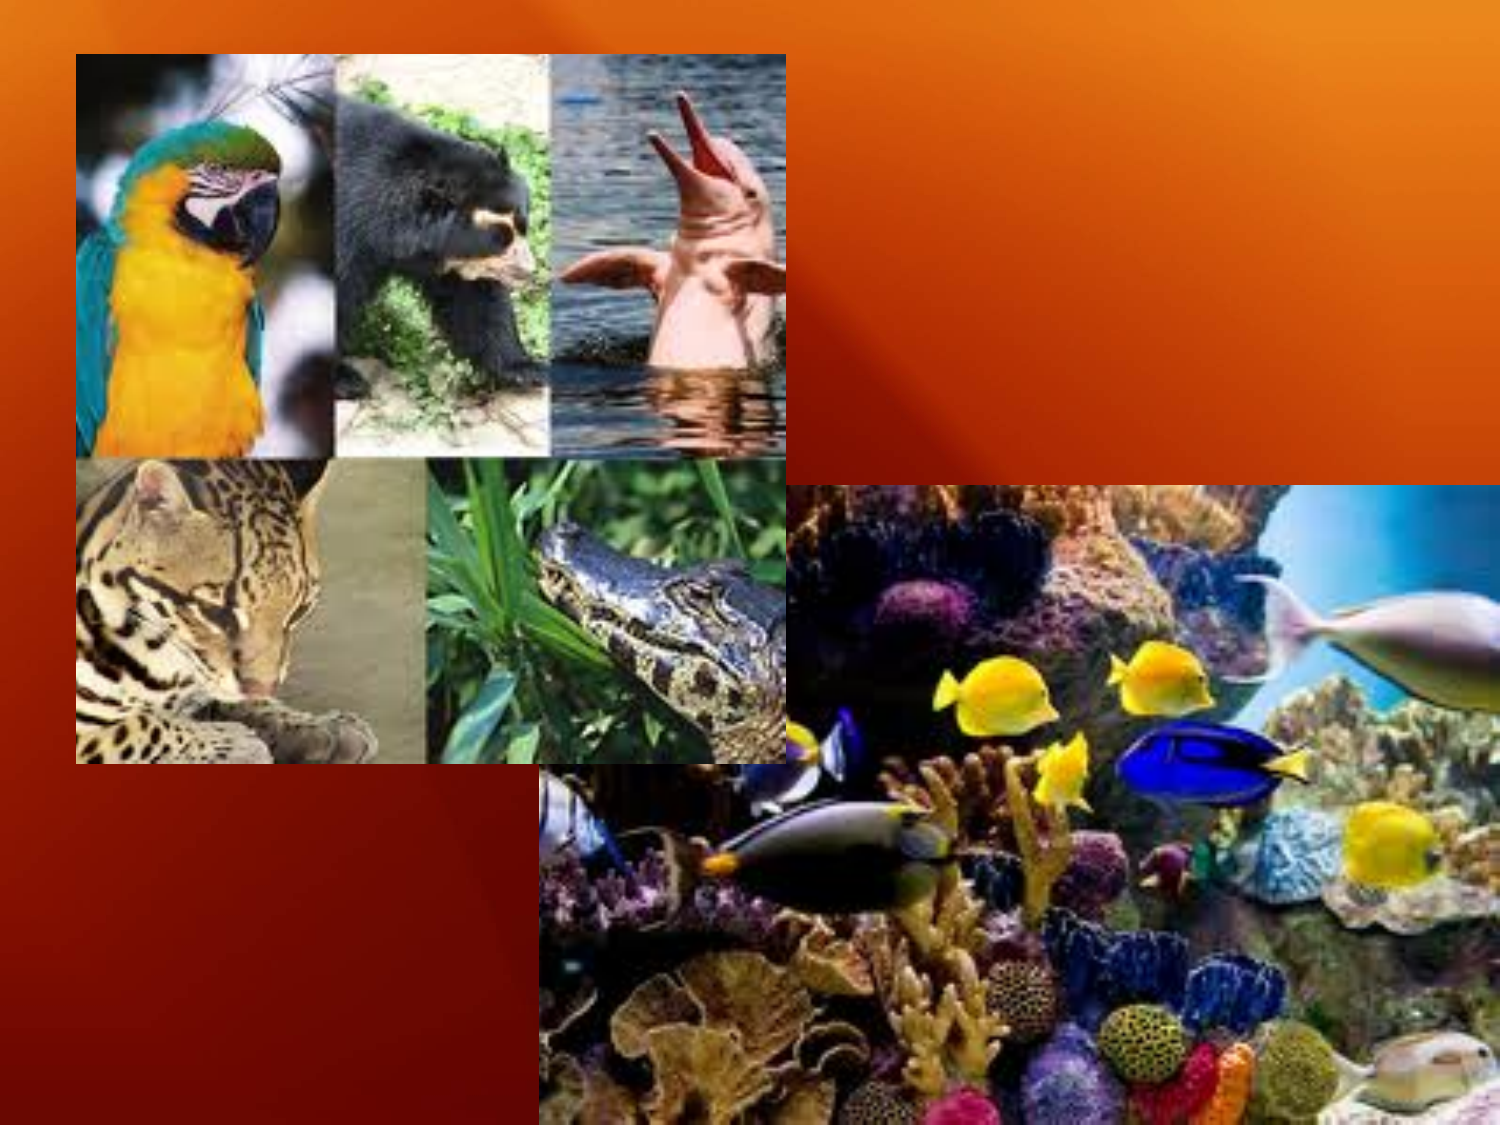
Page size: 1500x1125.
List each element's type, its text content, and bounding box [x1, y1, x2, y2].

picture [0, 0, 1500, 1125]
text_box SJSarandon [534, 1050, 539, 1125]
